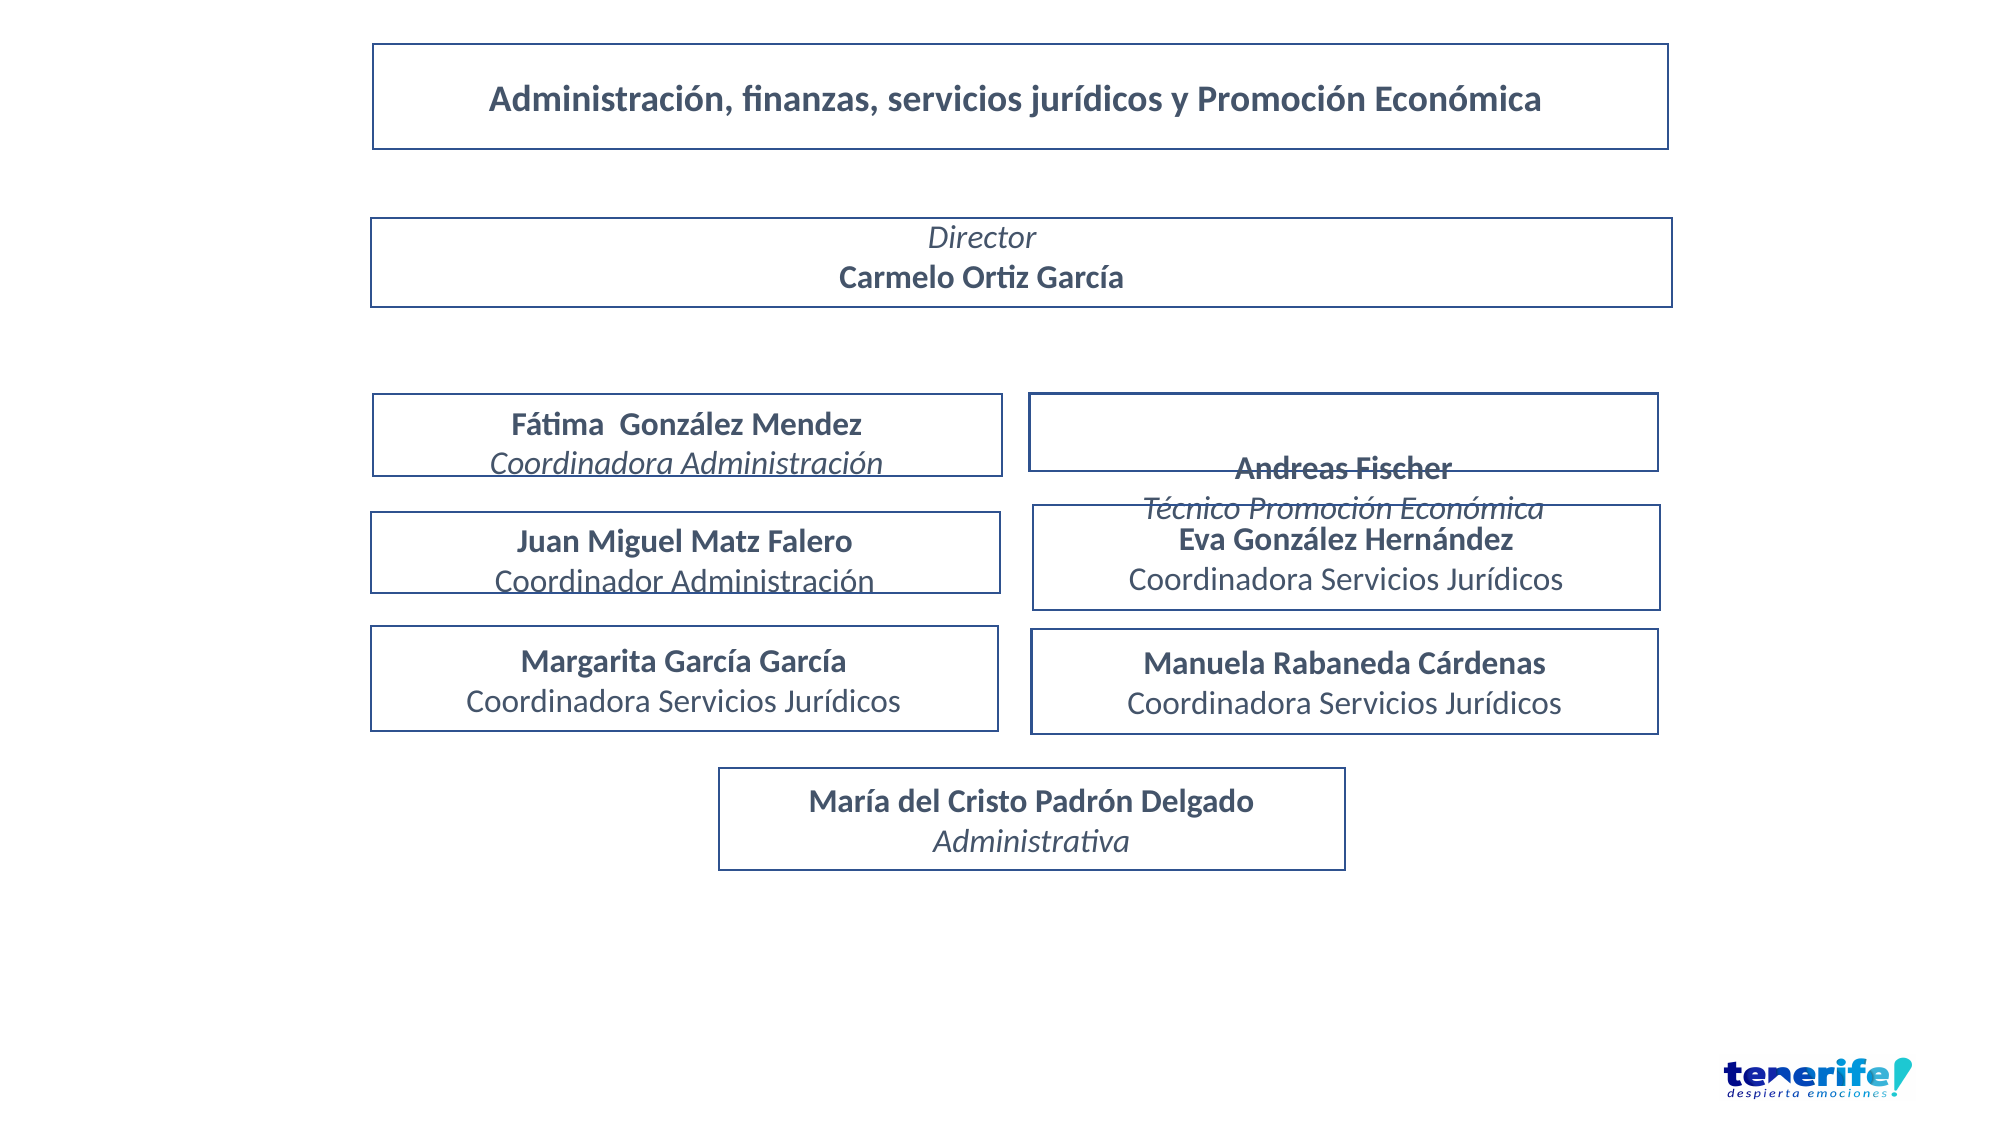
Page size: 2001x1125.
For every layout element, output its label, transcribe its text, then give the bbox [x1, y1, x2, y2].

text_box Eva González Hernández Coordinadora Servicios Jurídicos [1033, 505, 1660, 610]
text_box Andreas Fischer Técnico Promoción Económica [1030, 393, 1658, 471]
text_box Fátima González Mendez Coordinadora Administración [373, 394, 1002, 476]
text_box Administración, finanzas, servicios jurídicos y Promoción Económica [373, 44, 1668, 149]
text_box Director Carmelo Ortiz García [646, 207, 1319, 302]
text_box Margarita García García Coordinadora Servicios Jurídicos [371, 626, 998, 731]
text_box Juan Miguel Matz Falero Coordinador Administración [371, 512, 1000, 593]
text_box María del Cristo Padrón Delgado Administrativa [719, 768, 1345, 870]
picture [1719, 1054, 1916, 1101]
text_box Manuela Rabaneda Cárdenas Coordinadora Servicios Jurídicos [1032, 629, 1658, 734]
